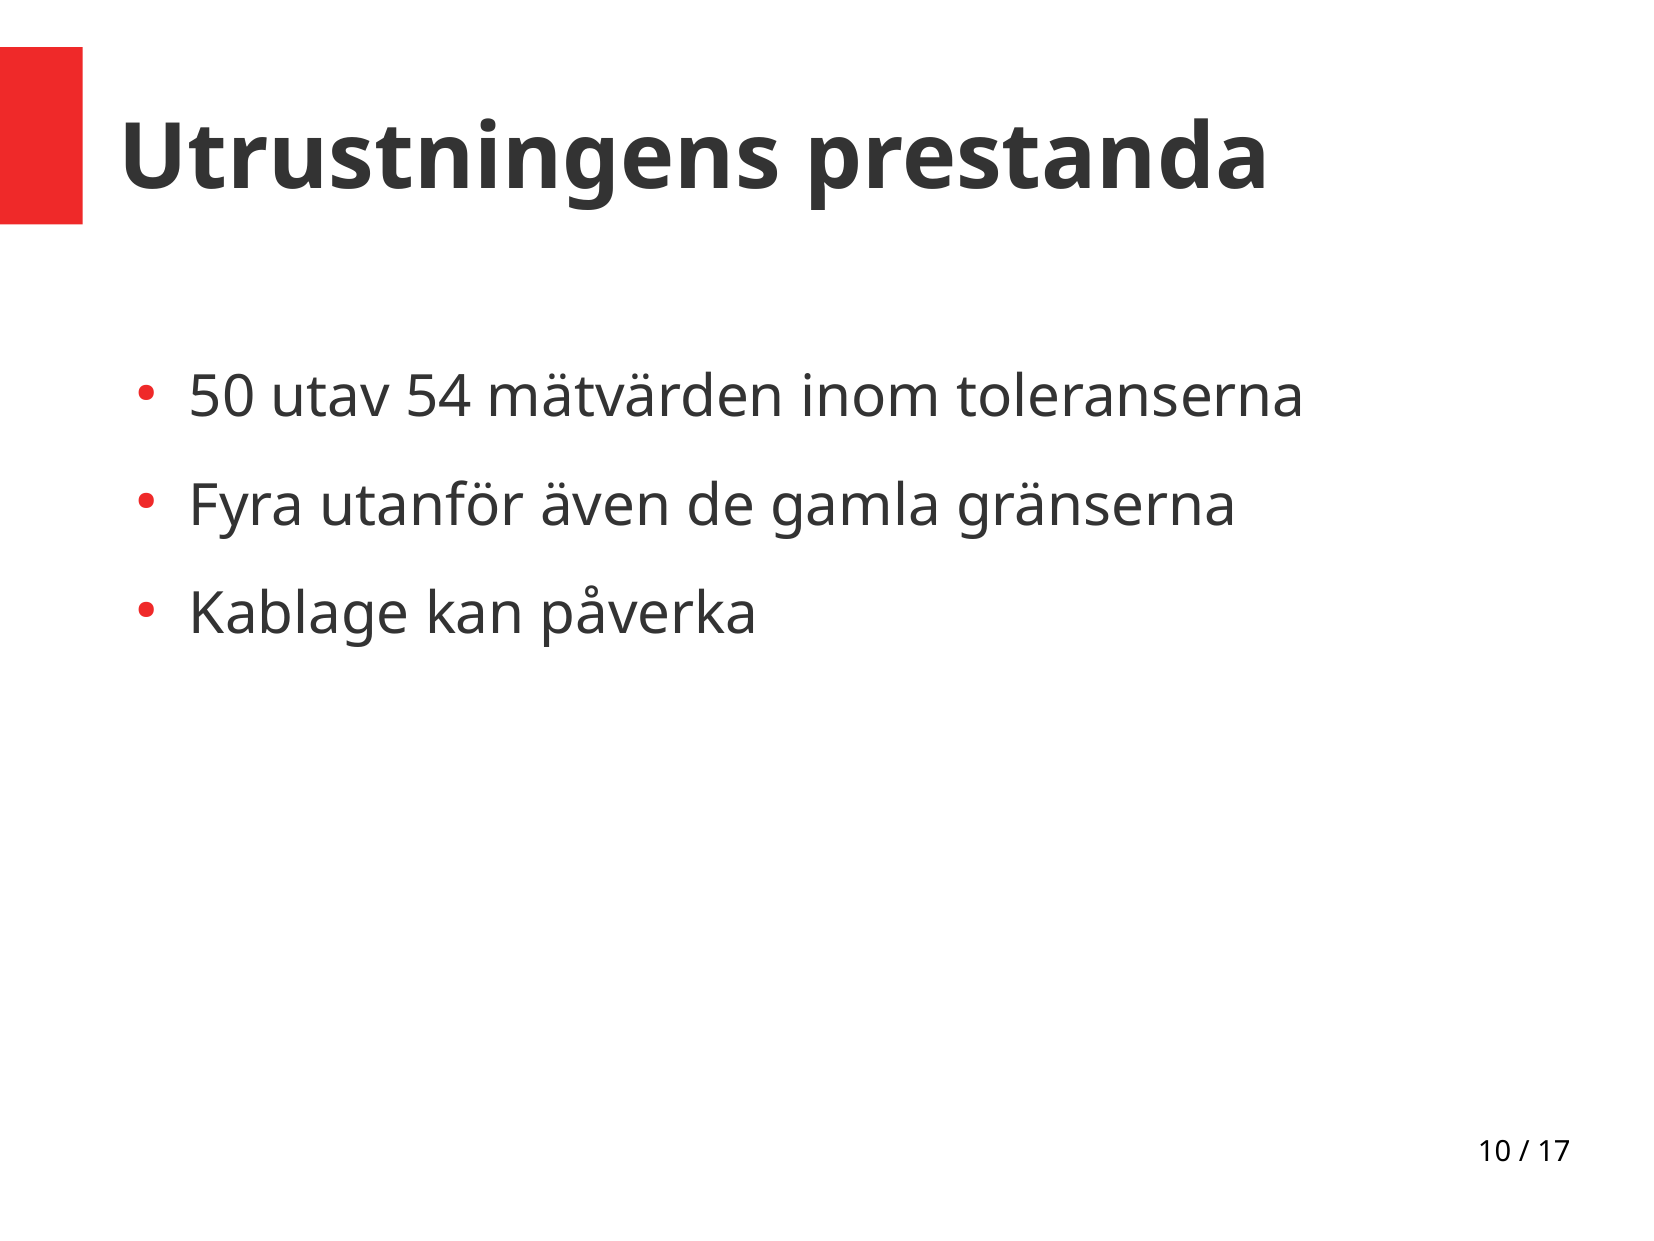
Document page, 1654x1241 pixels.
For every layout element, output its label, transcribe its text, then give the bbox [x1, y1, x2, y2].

title Utrustningens prestanda [118, 49, 1571, 257]
list 50 utav 54 mätvärden inom toleranserna Fyra utanför även de gamla gränserna Kablage kan påverka [118, 354, 1536, 1074]
